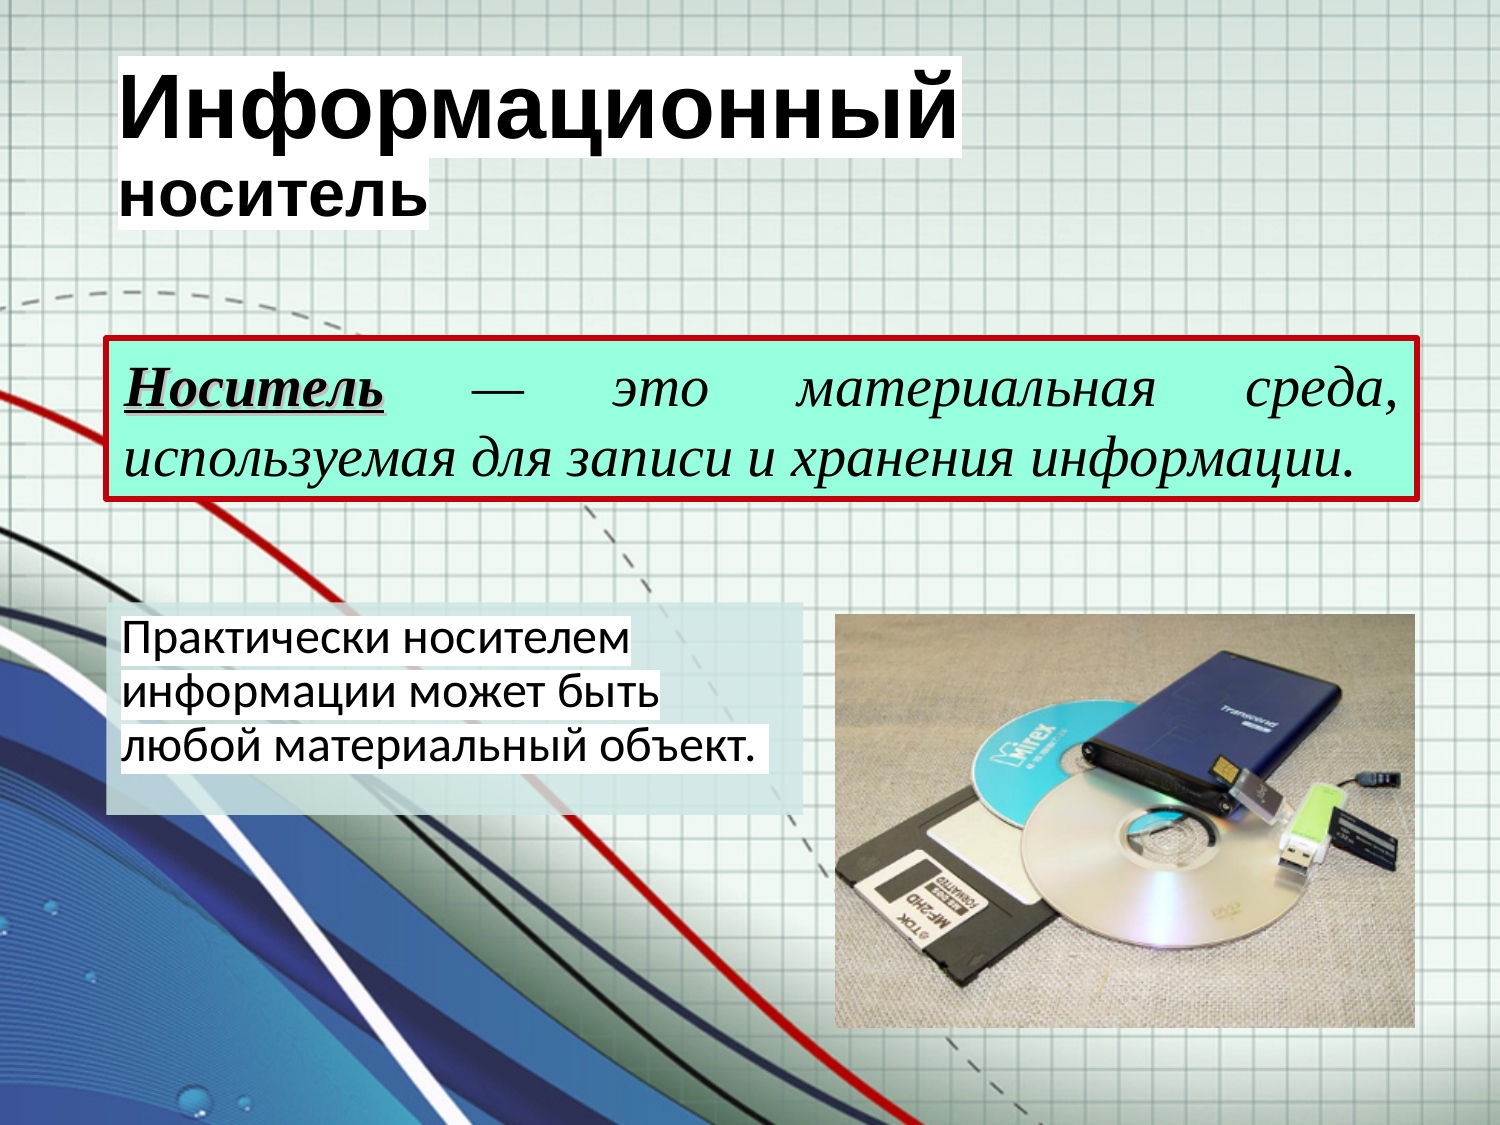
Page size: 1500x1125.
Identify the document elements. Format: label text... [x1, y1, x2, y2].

text_box Носитель — это материальная среда, используемая для записи и хранения информации. [106, 338, 1418, 499]
title Информационный носитель [103, 32, 1397, 258]
picture [0, 0, 1500, 1125]
list Практически носителем информации может быть любой материальный объект. [106, 602, 804, 815]
